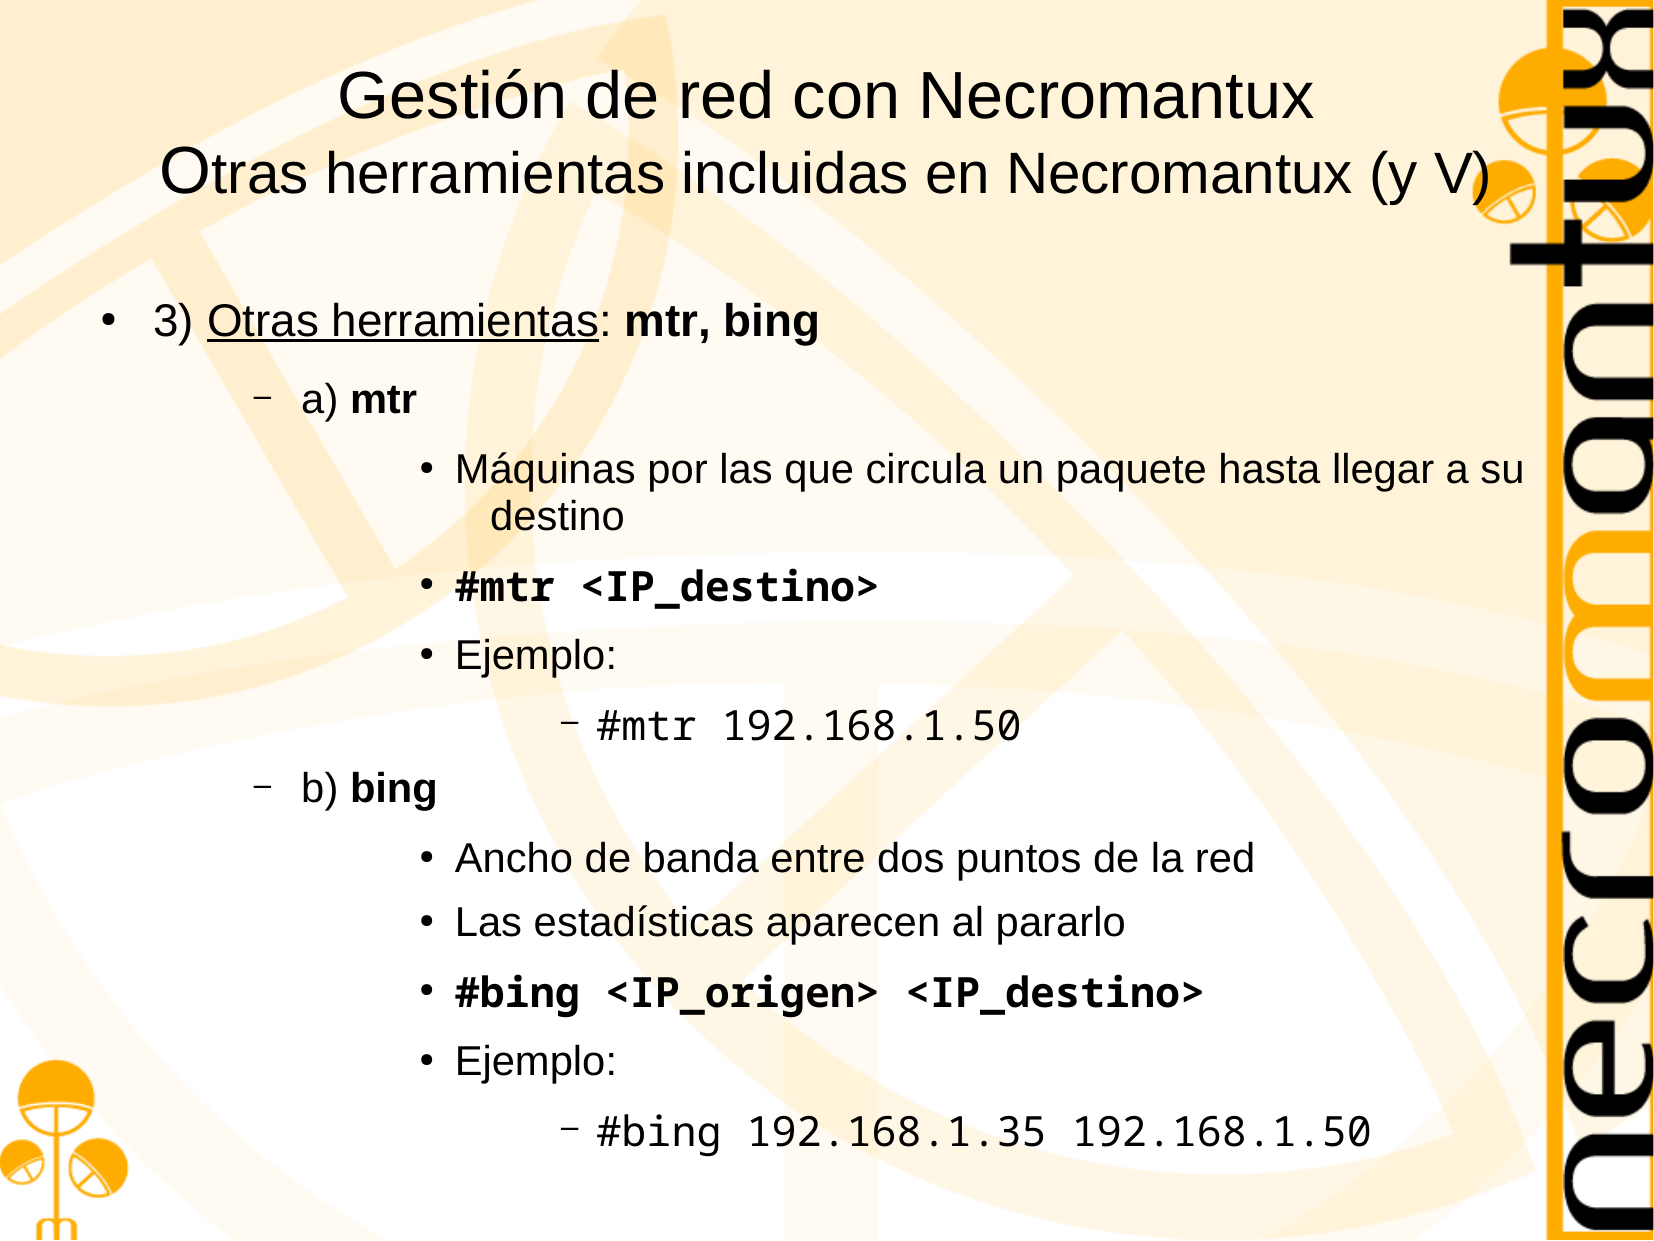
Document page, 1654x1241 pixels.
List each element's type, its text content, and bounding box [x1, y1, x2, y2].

title Gestión de red con Necromantux Otras herramientas incluidas en Necromantux (y V) [82, 49, 1571, 217]
list 3) Otras herramientas: mtr, bing a) mtr Máquinas por las que circula un paquete hasta llegar a su destino #mtr <IP_destino> Ejemplo: #mtr 192.168.1.50 b) bing Ancho de banda entre dos puntos de la red Las estadísticas aparecen al pararlo #bing <IP_origen> <IP_destino> Ejemplo: #bing 192.168.1.35 192.168.1.50 [64, 295, 1542, 1241]
picture [0, 0, 1654, 1240]
